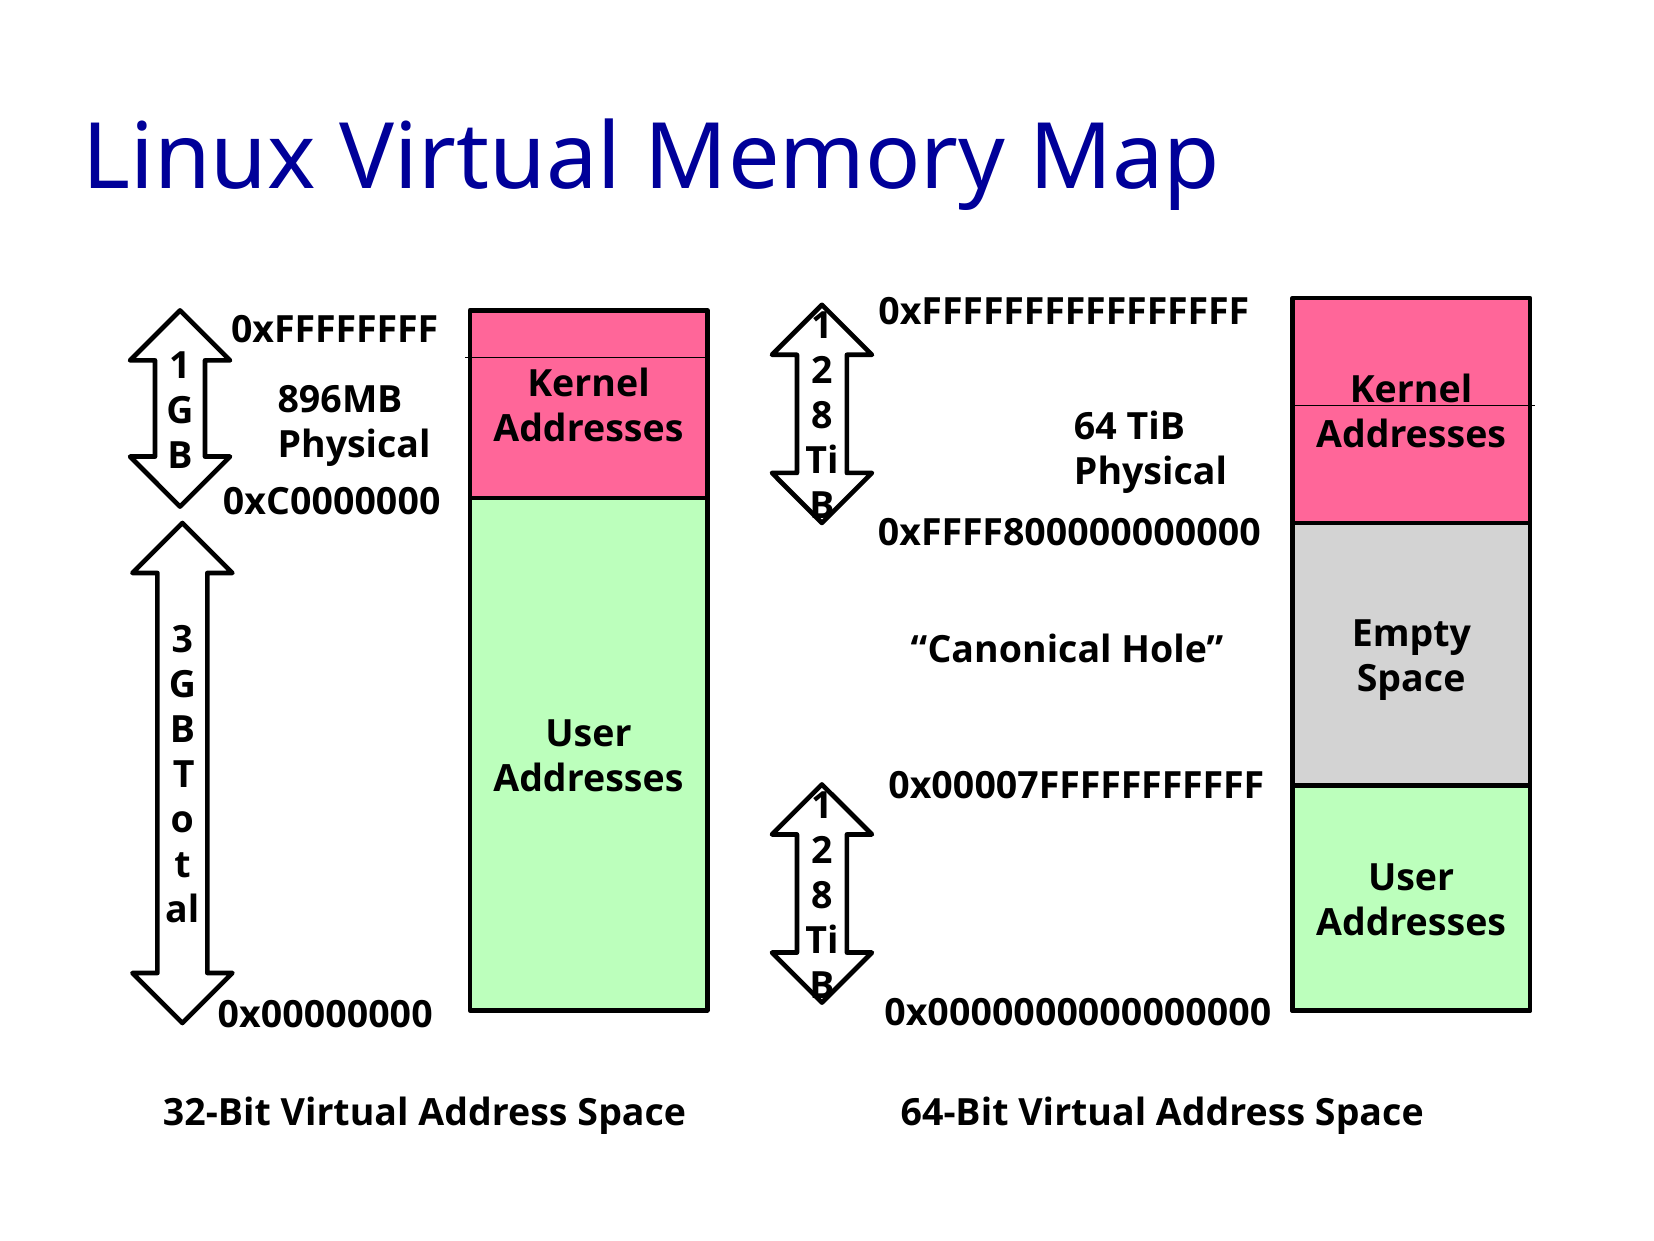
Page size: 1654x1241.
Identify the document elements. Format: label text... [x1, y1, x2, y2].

text_box 0x00000000 [202, 982, 448, 1043]
text_box User Addresses [469, 497, 708, 1011]
title Linux Virtual Memory Map [82, 49, 1571, 257]
text_box 896MB Physical [262, 367, 446, 473]
text_box 32-Bit Virtual Address Space [148, 1080, 702, 1140]
text_box Kernel Addresses [469, 310, 708, 357]
text_box 64-Bit Virtual Address Space [885, 1080, 1440, 1140]
text_box Kernel Addresses [1292, 297, 1530, 405]
text_box 0xC0000000 [208, 469, 456, 530]
text_box Empty Space [1292, 523, 1530, 785]
text_box “Canonical Hole” [895, 617, 1239, 678]
text_box Kernel Addresses [469, 358, 708, 497]
text_box Kernel Addresses [1292, 406, 1530, 523]
text_box 64 TiB Physical [1059, 394, 1242, 500]
text_box 128TiB [771, 304, 872, 513]
text_box 0xFFFFFFFFFFFFFFFF [863, 280, 1265, 340]
text_box 0x00007FFFFFFFFFFF [873, 754, 1280, 814]
text_box 1GB [130, 310, 231, 507]
text_box User Addresses [1292, 785, 1530, 1011]
text_box 0xFFFFFFFF [216, 297, 454, 358]
text_box 0xFFFF800000000000 [863, 500, 1277, 560]
text_box 3GB Total [132, 522, 233, 1024]
text_box 0x0000000000000000 [869, 980, 1287, 1040]
text_box 128TiB [771, 784, 872, 993]
